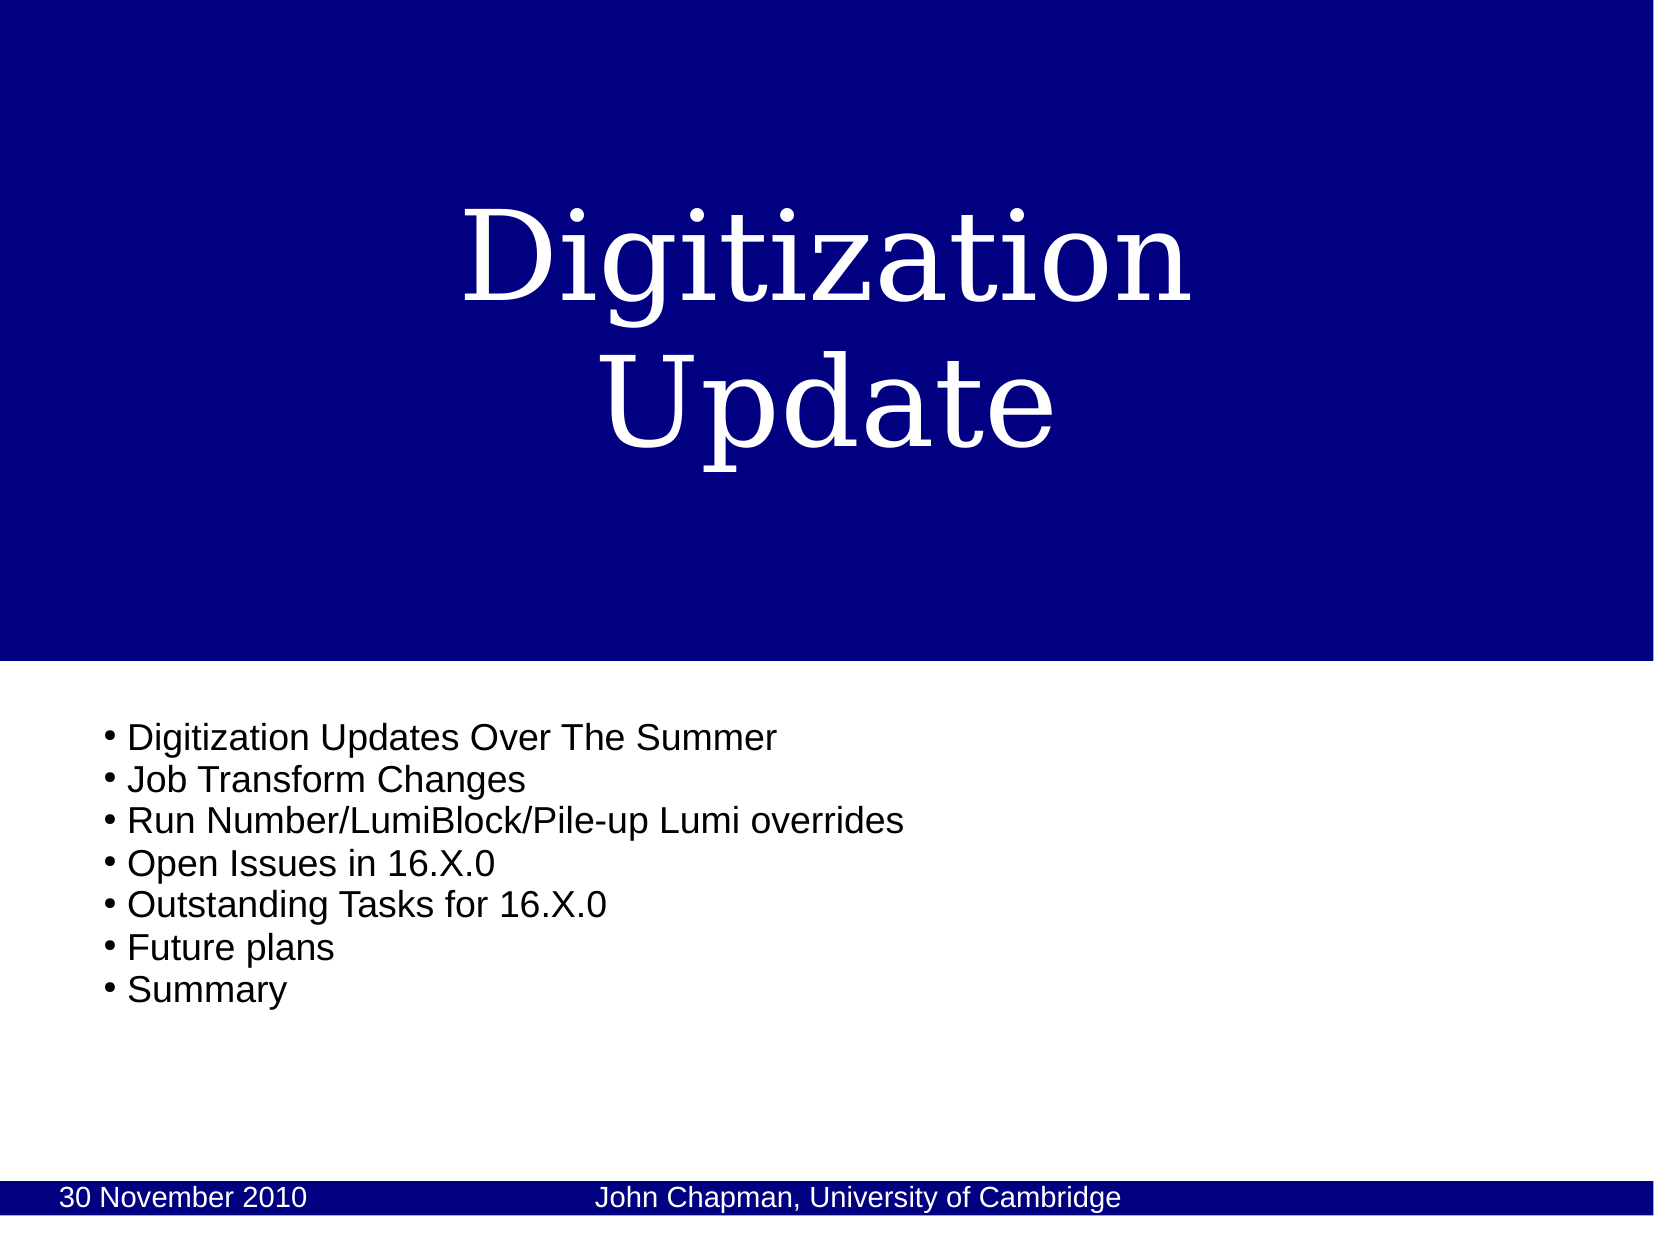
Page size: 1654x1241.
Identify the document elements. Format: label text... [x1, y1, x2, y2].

title Digitization Update [0, 0, 1654, 661]
text_box Digitization Updates Over The Summer Job Transform Changes Run Number/LumiBlock/Pile-up Lumi overrides Open Issues in 16.X.0 Outstanding Tasks for 16.X.0 Future plans Summary [88, 708, 1413, 1018]
